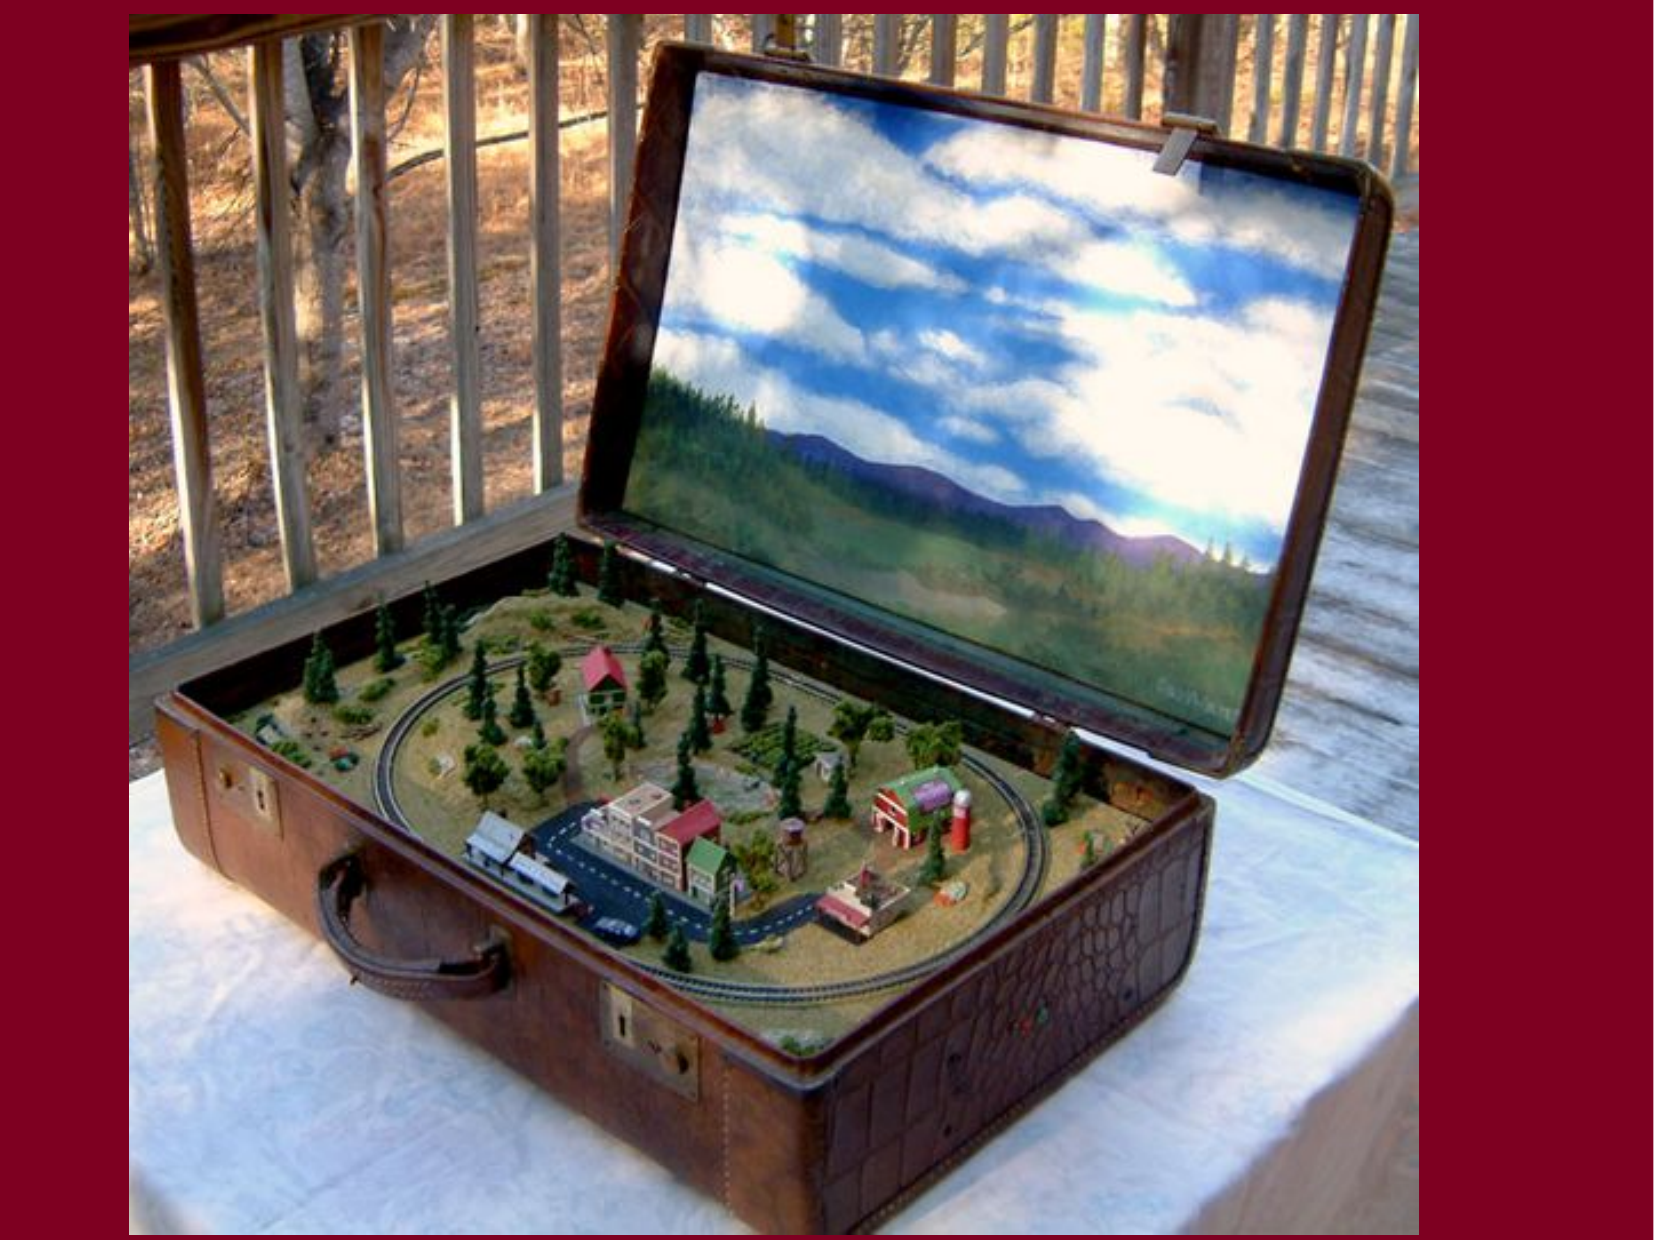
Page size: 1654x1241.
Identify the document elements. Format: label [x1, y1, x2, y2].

picture [129, 14, 1419, 1235]
